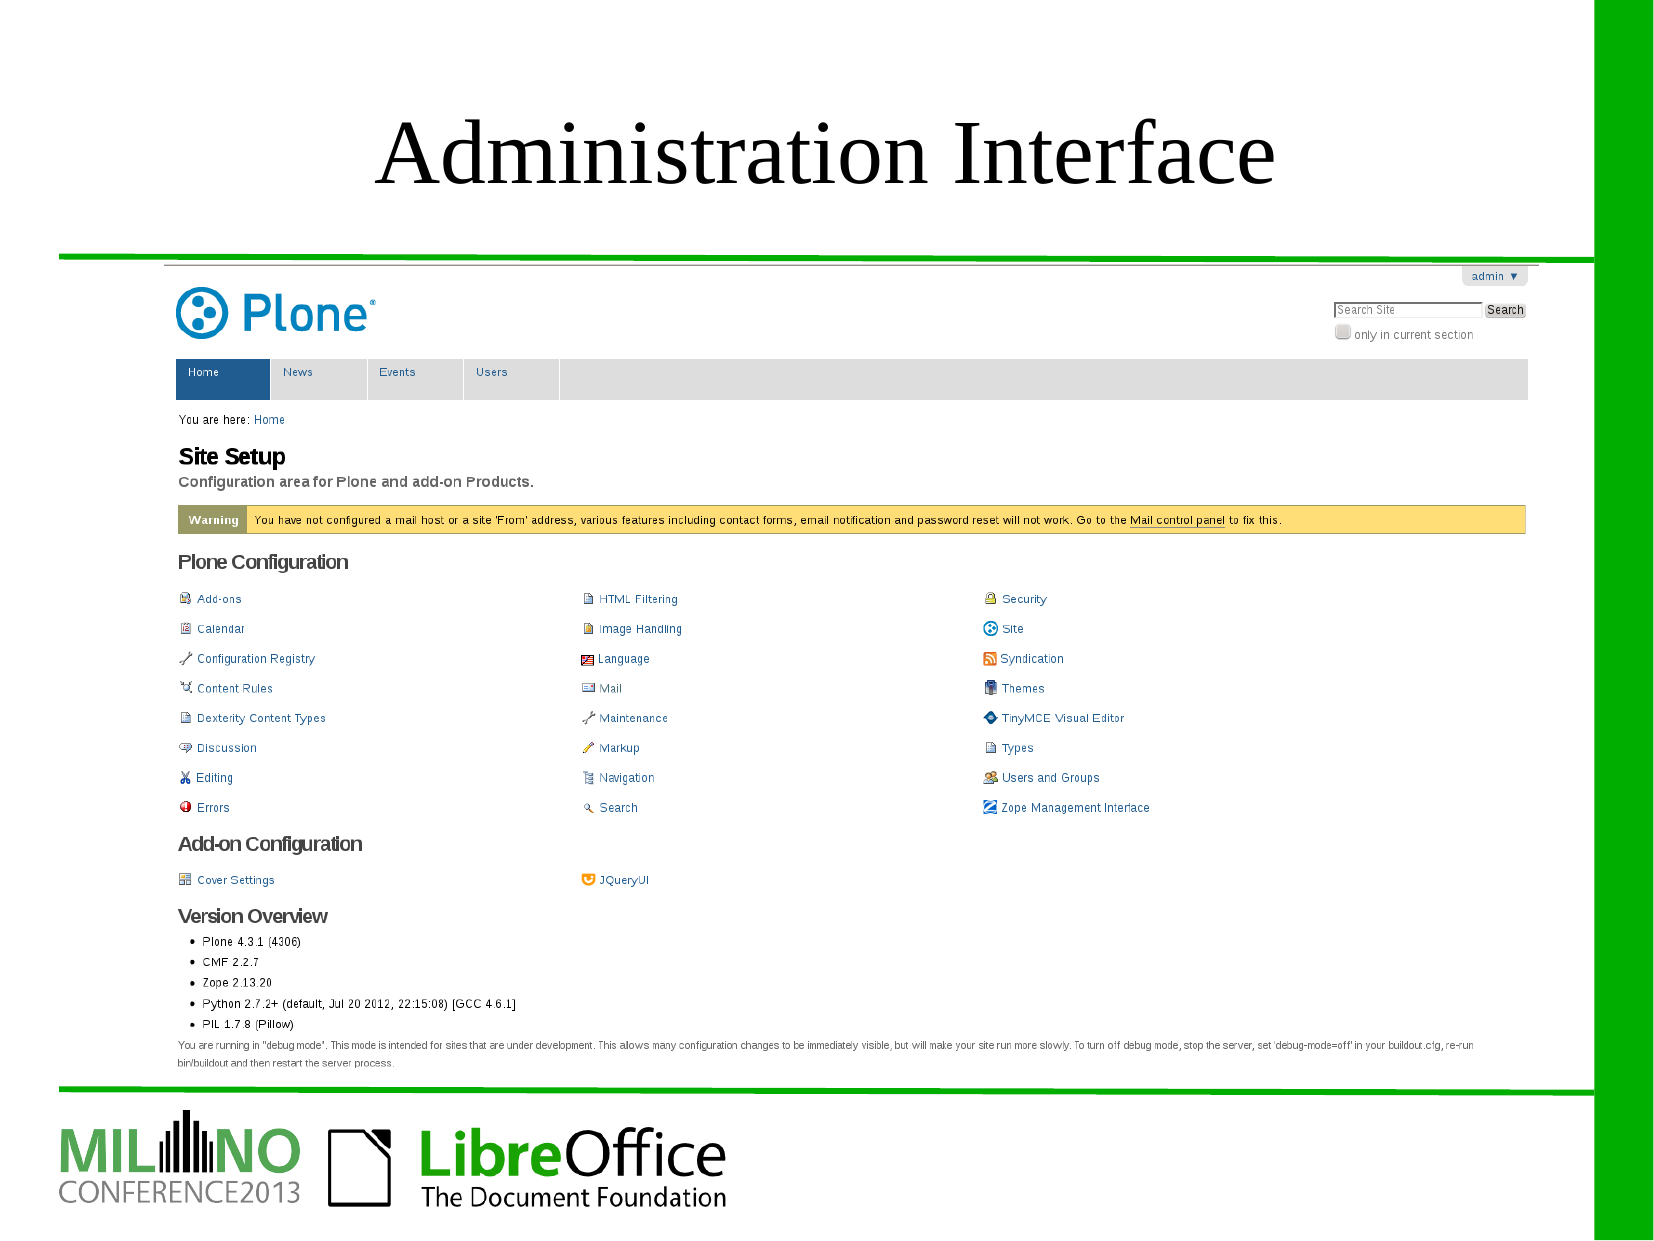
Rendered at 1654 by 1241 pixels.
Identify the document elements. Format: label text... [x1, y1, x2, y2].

picture [164, 264, 1539, 1080]
picture [59, 1092, 756, 1241]
title Administration Interface [82, 49, 1571, 257]
